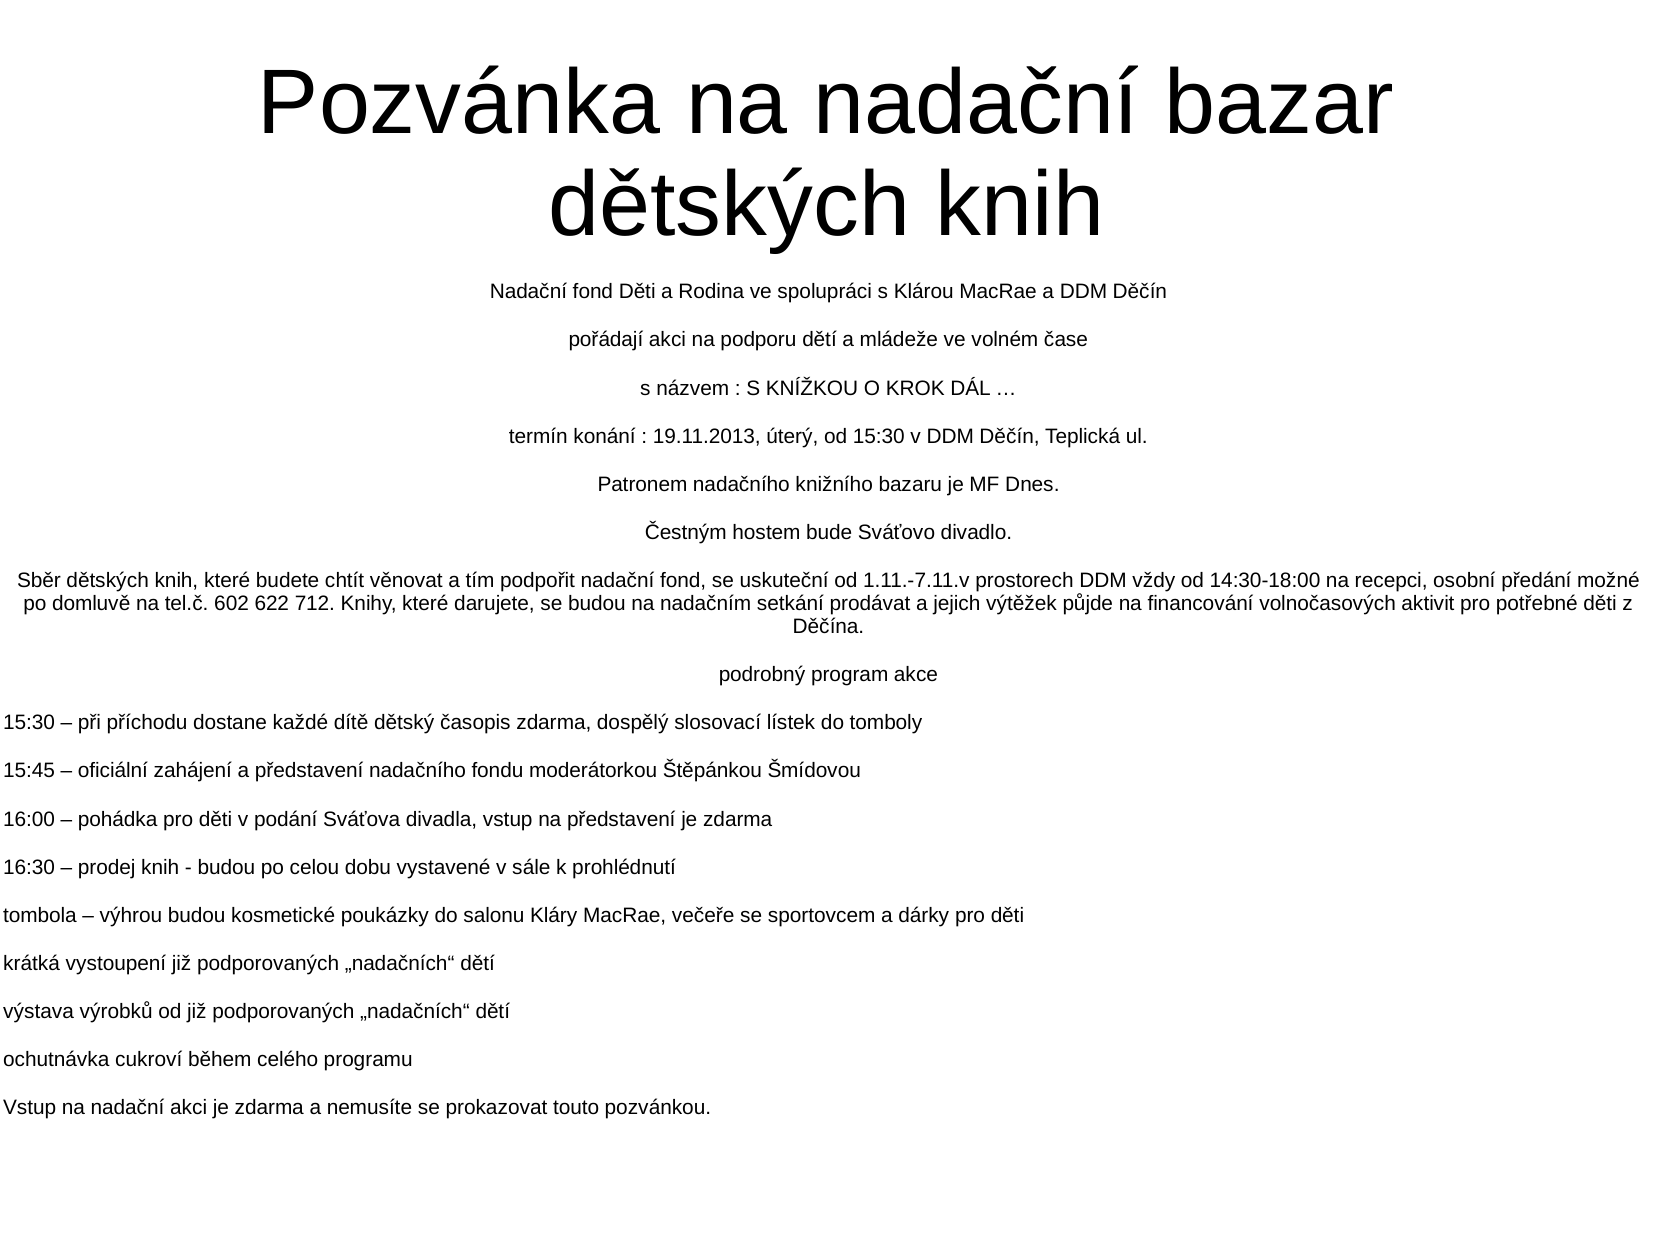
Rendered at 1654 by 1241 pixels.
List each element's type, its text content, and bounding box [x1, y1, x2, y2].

text_box Nadační fond Děti a Rodina ve spolupráci s Klárou MacRae a DDM Děčín pořádají akci na podporu dětí a mládeže ve volném čase s názvem : S KNÍŽKOU O KROK DÁL … termín konání : 19.11.2013, úterý, od 15:30 v DDM Děčín, Teplická ul. Patronem nadačního knižního bazaru je MF Dnes. Čestným hostem bude Sváťovo divadlo. Sběr dětských knih, které budete chtít věnovat a tím podpořit nadační fond, se uskuteční od 1.11.-7.11.v prostorech DDM vždy od 14:30-18:00 na recepci, osobní předání možné po domluvě na tel.č. 602 622 712. Knihy, které darujete, se budou na nadačním setkání prodávat a jejich výtěžek půjde na financování volnočasových aktivit pro potřebné děti z Děčína. podrobný program akce 15:30 – při příchodu dostane každé dítě dětský časopis zdarma, dospělý slosovací lístek do tomboly 15:45 – oficiální zahájení a představení nadačního fondu moderátorkou Štěpánkou Šmídovou 16:00 – pohádka pro děti v podání Sváťova divadla, vstup na představení je zdarma 16:30 – prodej knih - budou po celou dobu vystavené v sále k prohlédnutí tombola – výhrou budou kosmetické poukázky do salonu Kláry MacRae, večeře se sportovcem a dárky pro děti krátká vystoupení již podporovaných „nadačních“ dětí výstava výrobků od již podporovaných „nadačních“ dětí ochutnávka cukroví během celého programu Vstup na nadační akci je zdarma a nemusíte se prokazovat touto pozvánkou. [0, 0, 1654, 1241]
